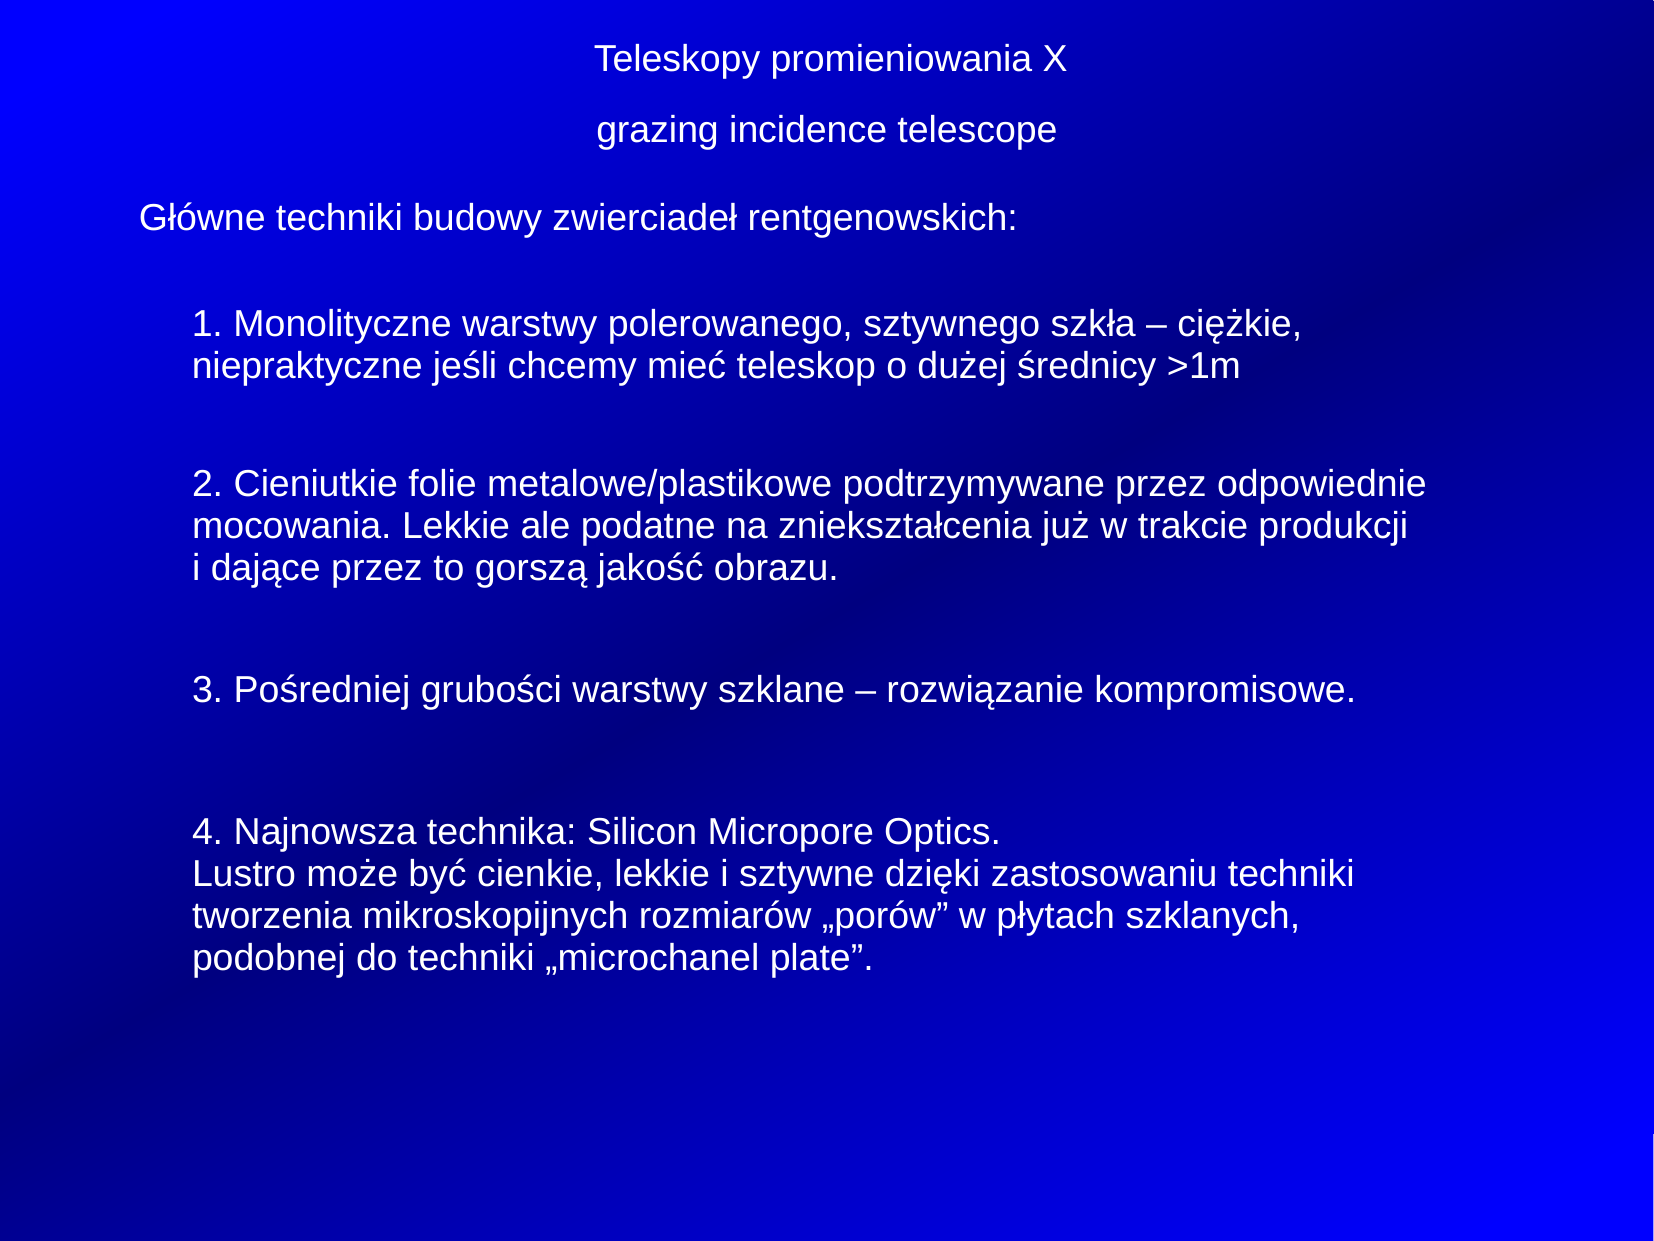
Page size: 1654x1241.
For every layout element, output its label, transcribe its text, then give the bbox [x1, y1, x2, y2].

text_box 4. Najnowsza technika: Silicon Micropore Optics. Lustro może być cienkie, lekkie i sztywne dzięki zastosowaniu techniki tworzenia mikroskopijnych rozmiarów „porów” w płytach szklanych, podobnej do techniki „microchanel plate”. [177, 803, 1370, 986]
text_box 3. Pośredniej grubości warstwy szklane – rozwiązanie kompromisowe. [177, 661, 1372, 719]
text_box Teleskopy promieniowania X [579, 29, 1083, 87]
text_box 1. Monolityczne warstwy polerowanego, sztywnego szkła – ciężkie, niepraktyczne jeśli chcemy mieć teleskop o dużej średnicy >1m [177, 295, 1318, 395]
text_box 2. Cieniutkie folie metalowe/plastikowe podtrzymywane przez odpowiednie mocowania. Lekkie ale podatne na zniekształcenia już w trakcie produkcji i dające przez to gorszą jakość obrazu. [177, 454, 1442, 596]
text_box Główne techniki budowy zwierciadeł rentgenowskich: [124, 188, 1033, 246]
text_box grazing incidence telescope [581, 101, 1073, 159]
